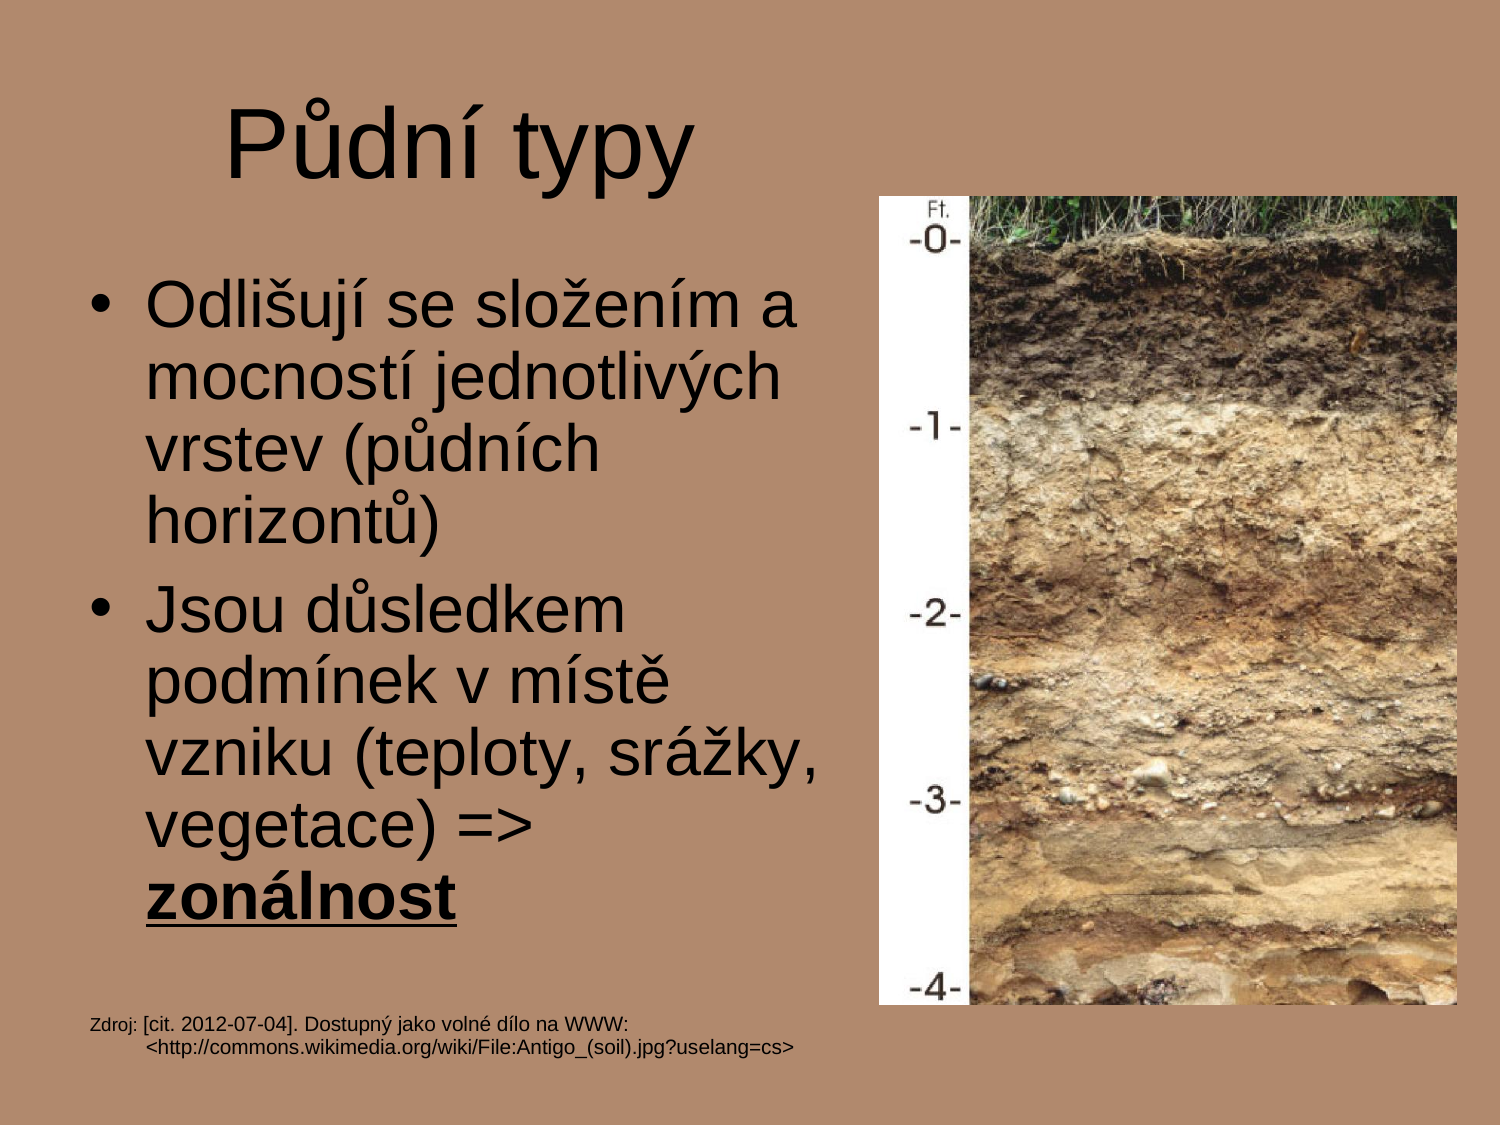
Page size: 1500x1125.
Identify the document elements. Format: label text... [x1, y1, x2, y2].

title Půdní typy [74, 45, 845, 233]
list Odlišují se složením a mocností jednotlivých vrstev (půdních horizontů) Jsou důsledkem podmínek v místě vzniku (teploty, srážky, vegetace) => zonálnost Zdroj: [cit. 2012-07-04]. Dostupný jako volné dílo na WWW: <http://commons.wikimedia.org/wiki/File:Antigo_(soil).jpg?uselang=cs> [74, 262, 857, 1095]
picture [879, 196, 1457, 1005]
